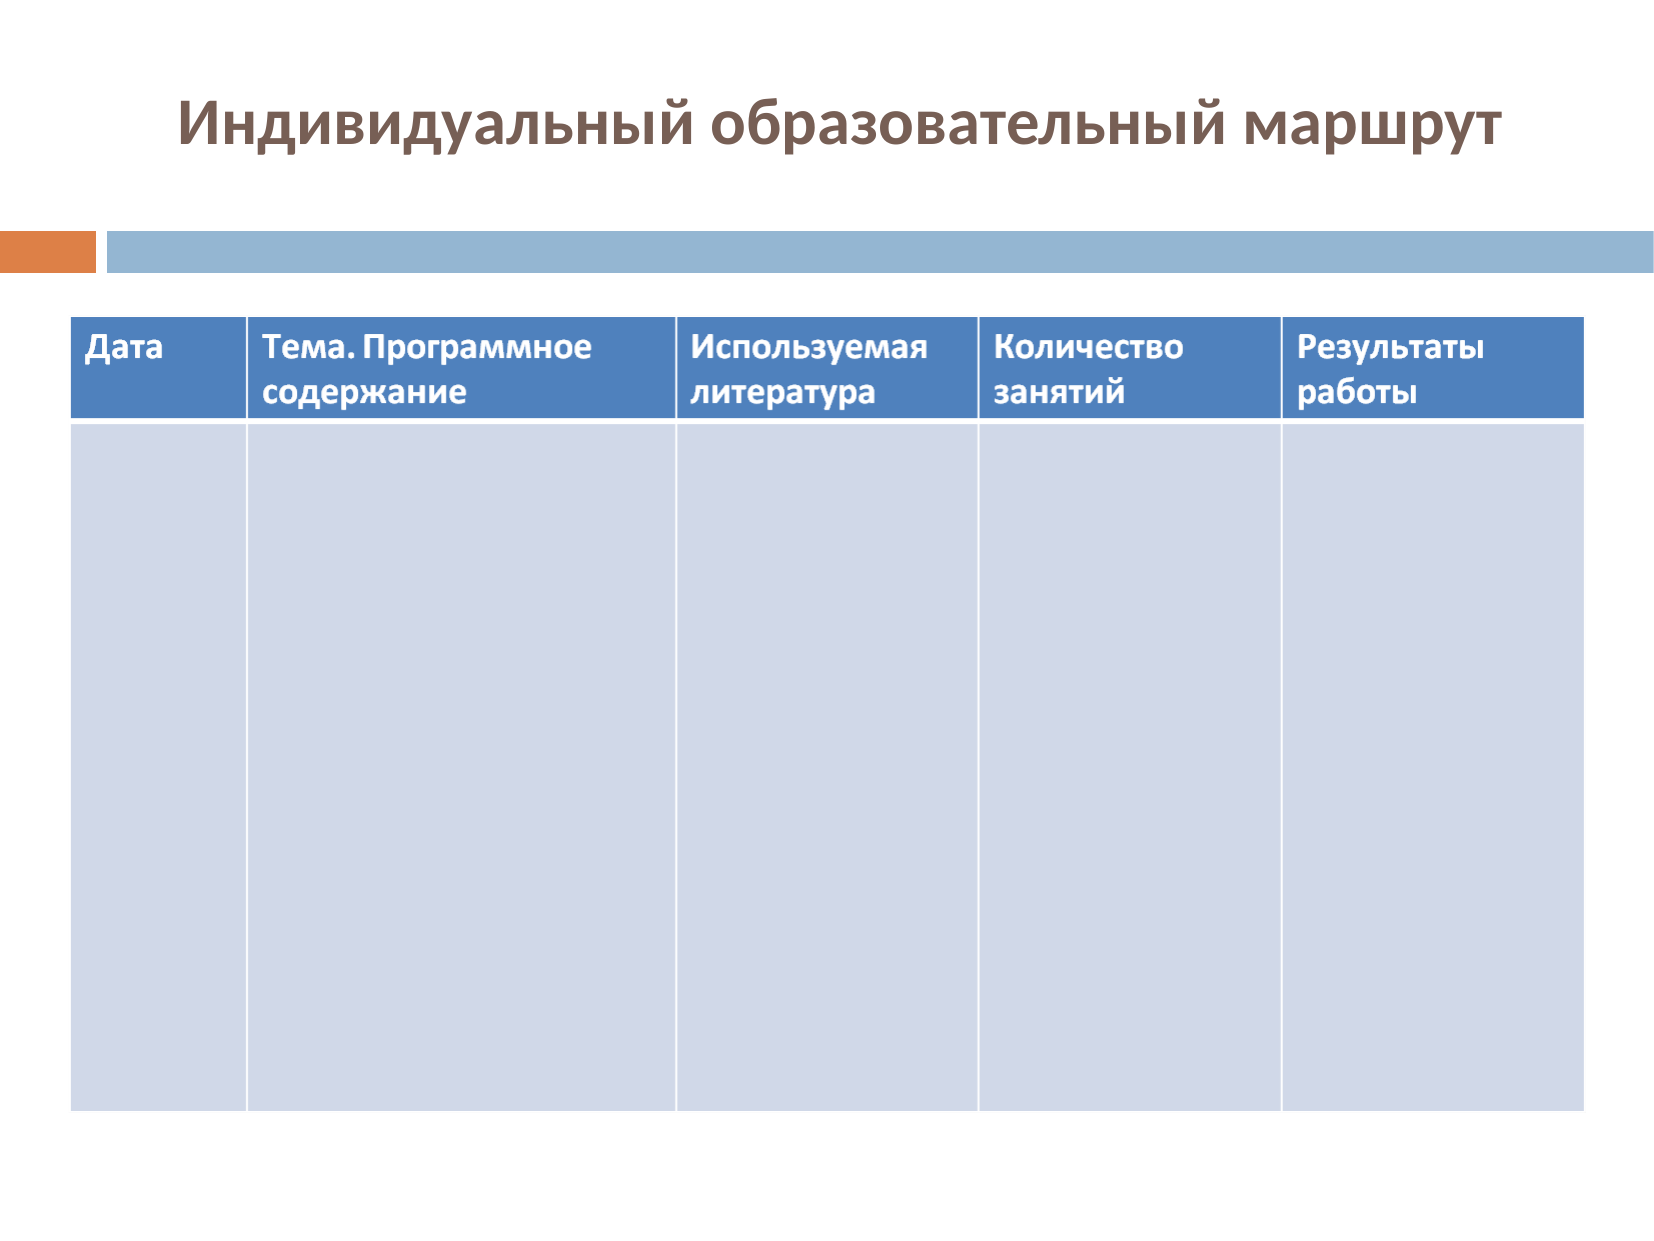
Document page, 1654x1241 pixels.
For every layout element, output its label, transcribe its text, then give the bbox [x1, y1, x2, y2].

title Индивидуальный образовательный маршрут [110, 49, 1571, 207]
picture [58, 304, 1597, 1124]
